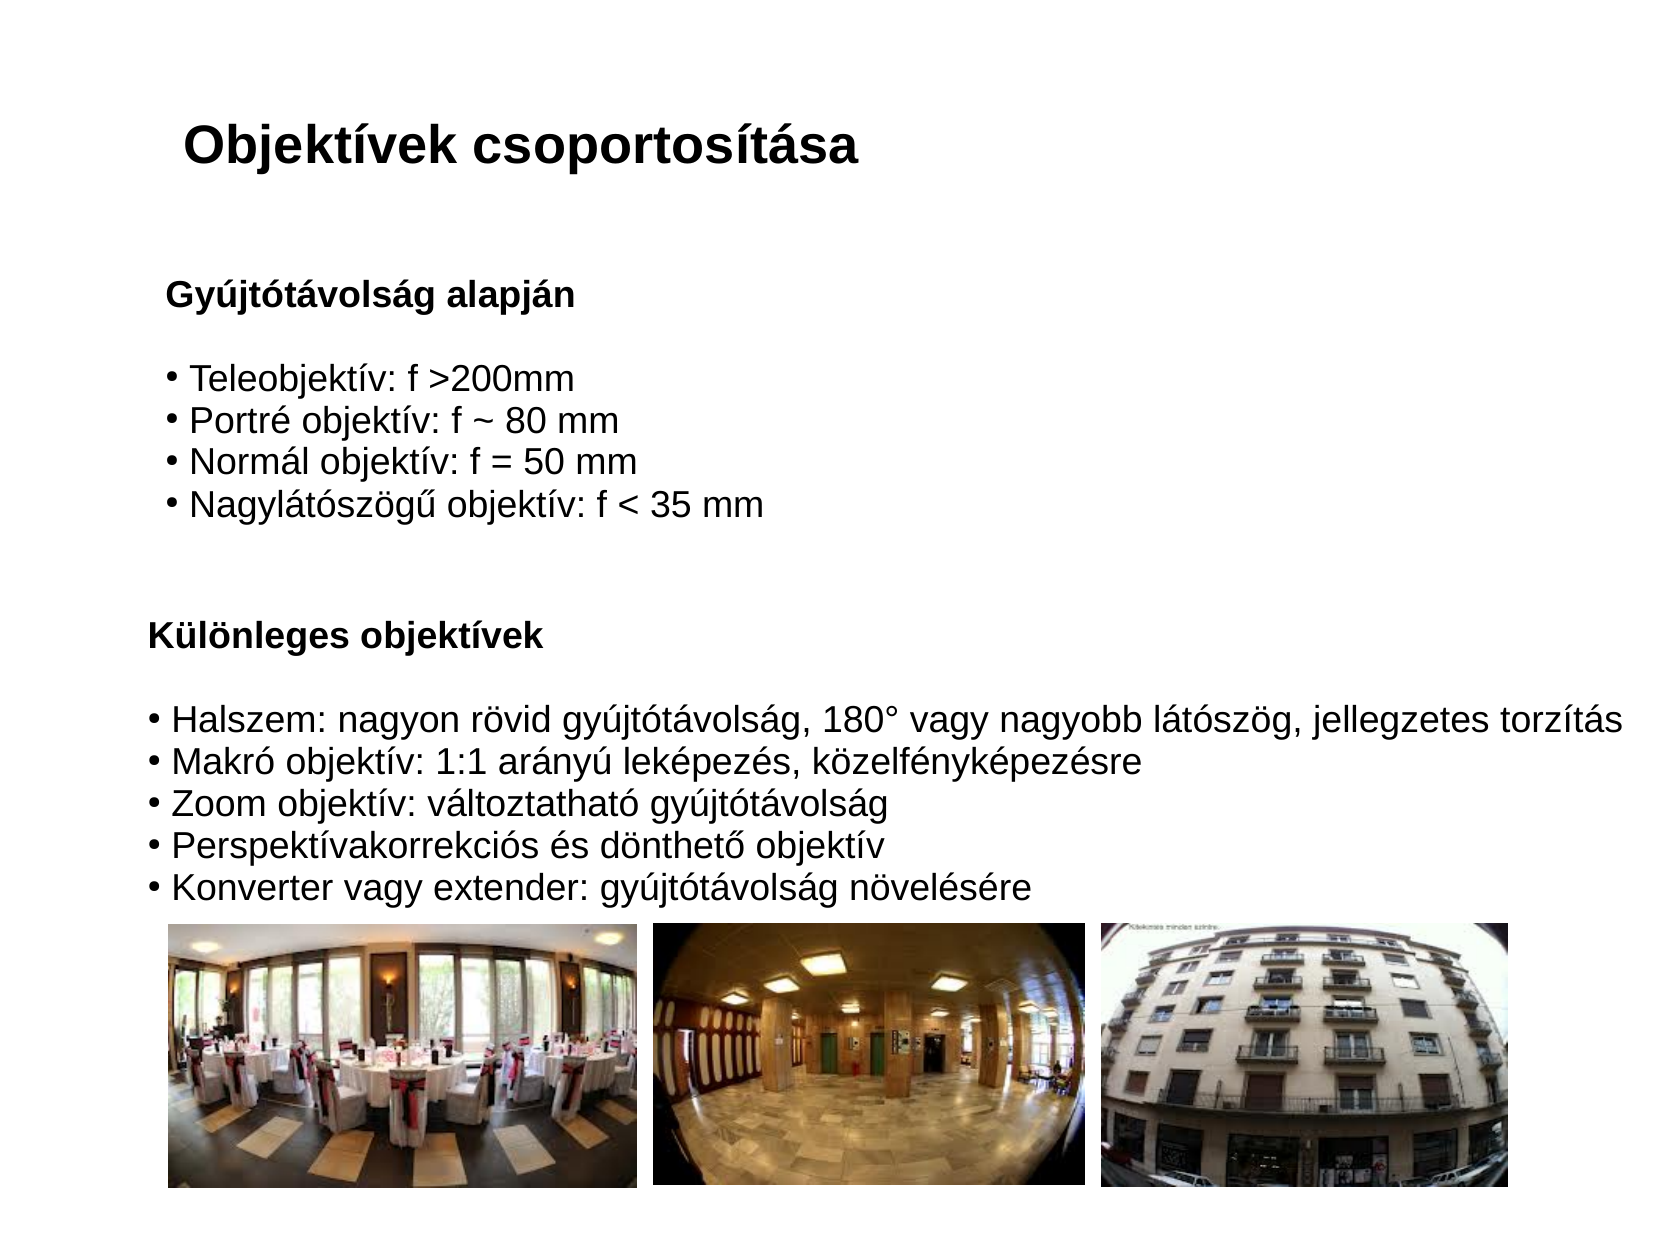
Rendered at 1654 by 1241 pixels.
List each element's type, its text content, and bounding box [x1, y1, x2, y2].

text_box Objektívek csoportosítása [168, 106, 890, 184]
text_box Különleges objektívek Halszem: nagyon rövid gyújtótávolság, 180° vagy nagyobb látószög, jellegzetes torzítás Makró objektív: 1:1 arányú leképezés, közelfényképezésre Zoom objektív: változtatható gyújtótávolság Perspektívakorrekciós és dönthető objektív Konverter vagy extender: gyújtótávolság növelésére [132, 607, 1637, 1003]
text_box Gyújtótávolság alapján Teleobjektív: f >200mm Portré objektív: f ~ 80 mm Normál objektív: f = 50 mm Nagylátószögű objektív: f < 35 mm [150, 265, 780, 536]
picture [653, 923, 1085, 1185]
picture [1101, 923, 1508, 1187]
picture [168, 924, 637, 1188]
